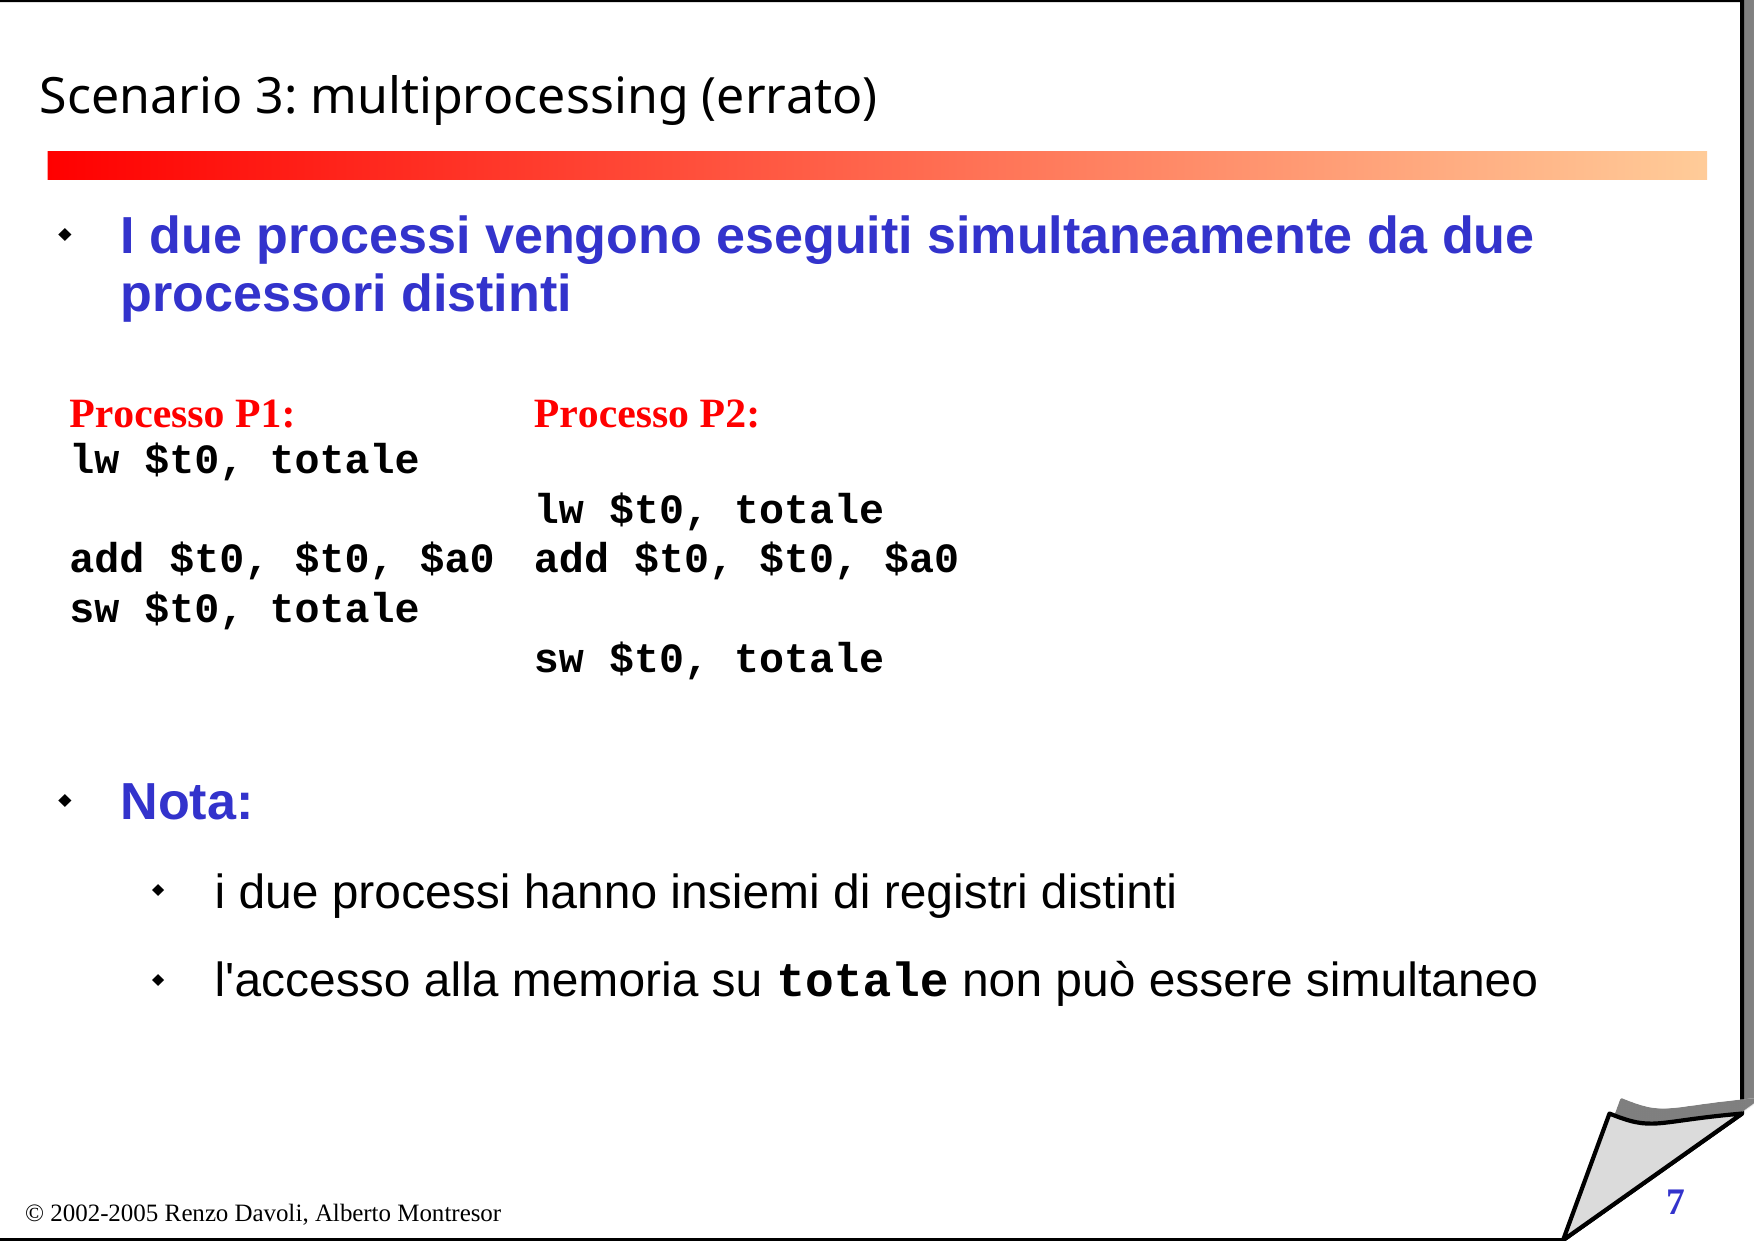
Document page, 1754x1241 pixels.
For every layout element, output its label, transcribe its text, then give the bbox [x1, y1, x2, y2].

text_box Processo P2: lw $t0, totale add $t0, $t0, $a0 sw $t0, totale [534, 388, 1221, 718]
title Scenario 3: multiprocessing (errato) [39, 49, 1713, 144]
list I due processi vengono eseguiti simultaneamente da due processori distinti Nota: i due processi hanno insiemi di registri distinti l'accesso alla memoria su totale non può essere simultaneo [58, 206, 1696, 1058]
text_box Processo P1: lw $t0, totale add $t0, $t0, $a0 sw $t0, totale [69, 388, 534, 663]
